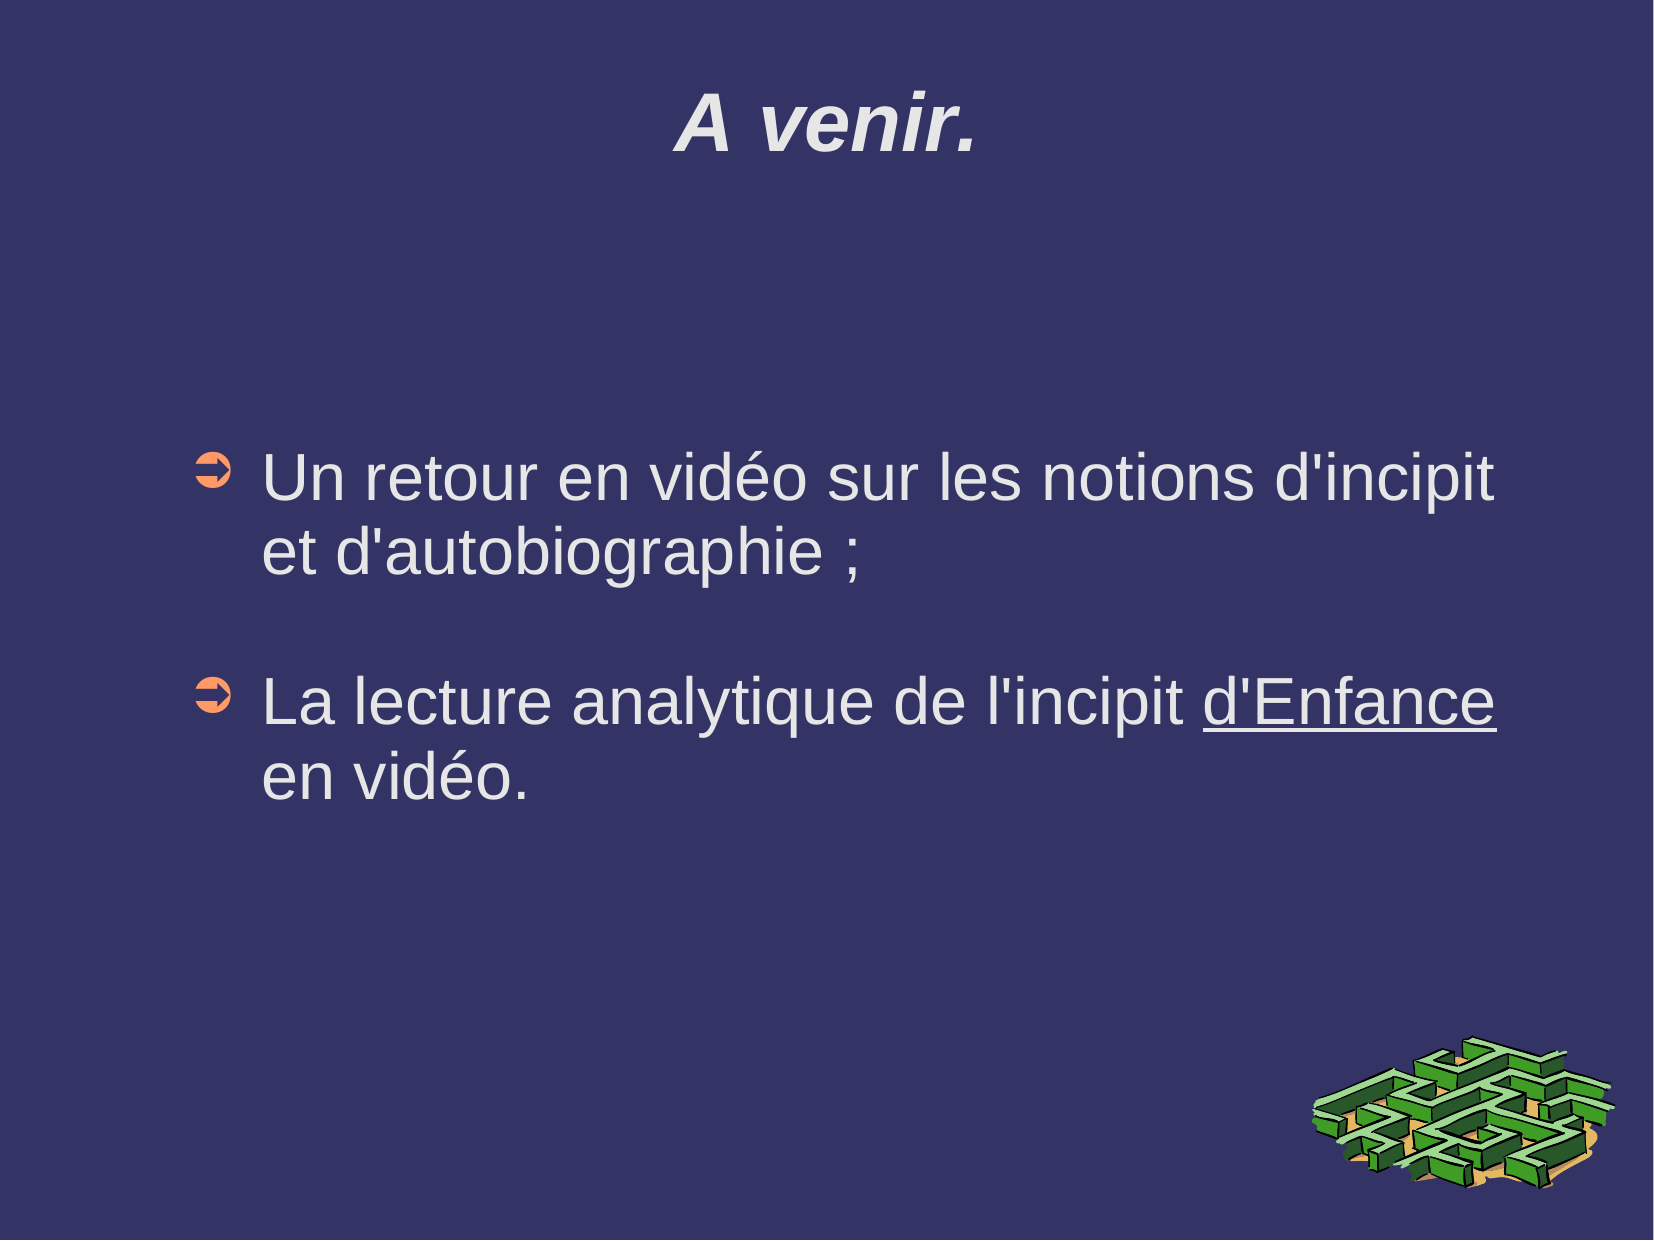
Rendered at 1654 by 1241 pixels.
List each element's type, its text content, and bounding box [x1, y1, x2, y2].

title A venir. [121, 19, 1534, 227]
list Un retour en vidéo sur les notions d'incipit et d'autobiographie ; La lecture analytique de l'incipit d'Enfance en vidéo. [178, 364, 1570, 1147]
